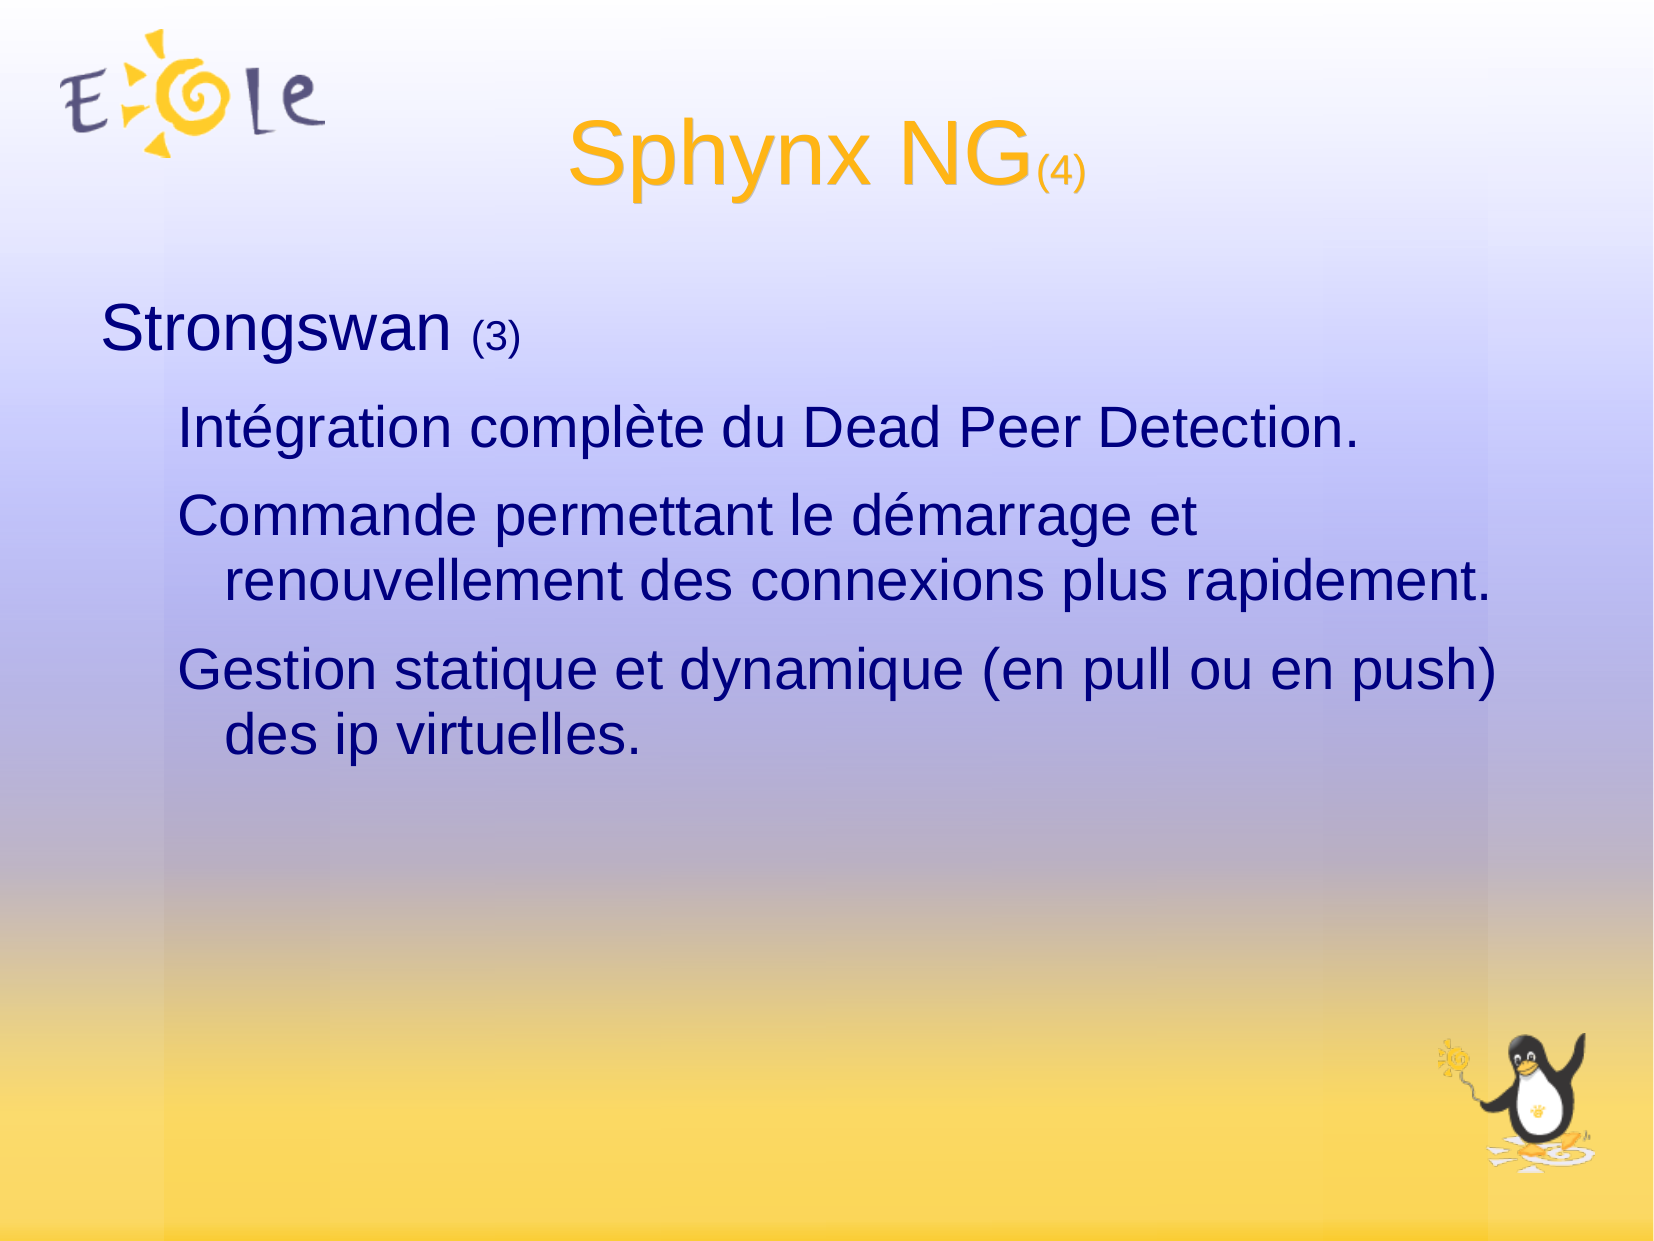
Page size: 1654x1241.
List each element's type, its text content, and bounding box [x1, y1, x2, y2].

list Strongswan (3) Intégration complète du Dead Peer Detection. Commande permettant le démarrage et renouvellement des connexions plus rapidement. Gestion statique et dynamique (en pull ou en push) des ip virtuelles. [82, 290, 1571, 1109]
picture [0, 0, 1654, 1241]
title Sphynx NG(4) [82, 49, 1571, 257]
